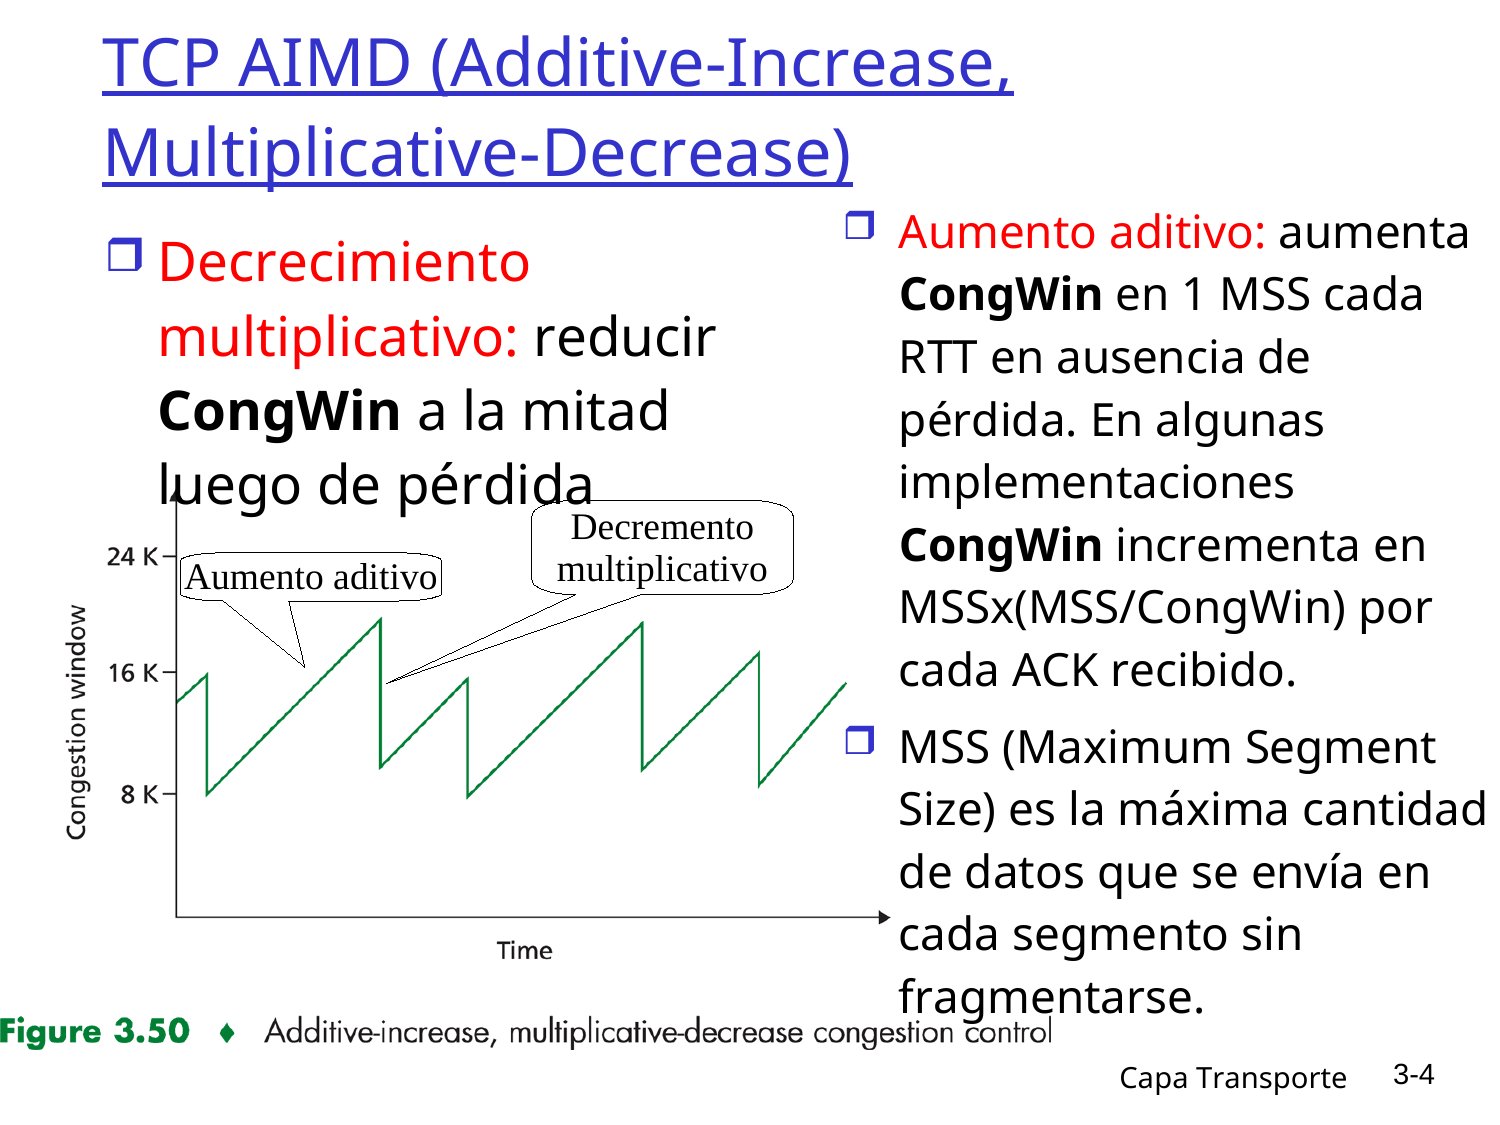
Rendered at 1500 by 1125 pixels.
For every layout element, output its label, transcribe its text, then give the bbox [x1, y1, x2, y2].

list Aumento aditivo: aumenta CongWin en 1 MSS cada RTT en ausencia de pérdida. En algunas implementaciones CongWin incrementa en MSSx(MSS/CongWin) por cada ACK recibido. MSS (Maximum Segment Size) es la máxima cantidad de datos que se envía en cada segmento sin fragmentarse. [842, 199, 1493, 1071]
title TCP AIMD (Additive-Increase, Multiplicative-Decrease) [87, 20, 1463, 192]
picture [0, 488, 842, 1051]
list Decrecimiento multiplicativo: reducir CongWin a la mitad luego de pérdida [104, 222, 782, 523]
text_box Decremento multiplicativo [386, 500, 794, 684]
text_box Aumento aditivo [180, 552, 442, 668]
